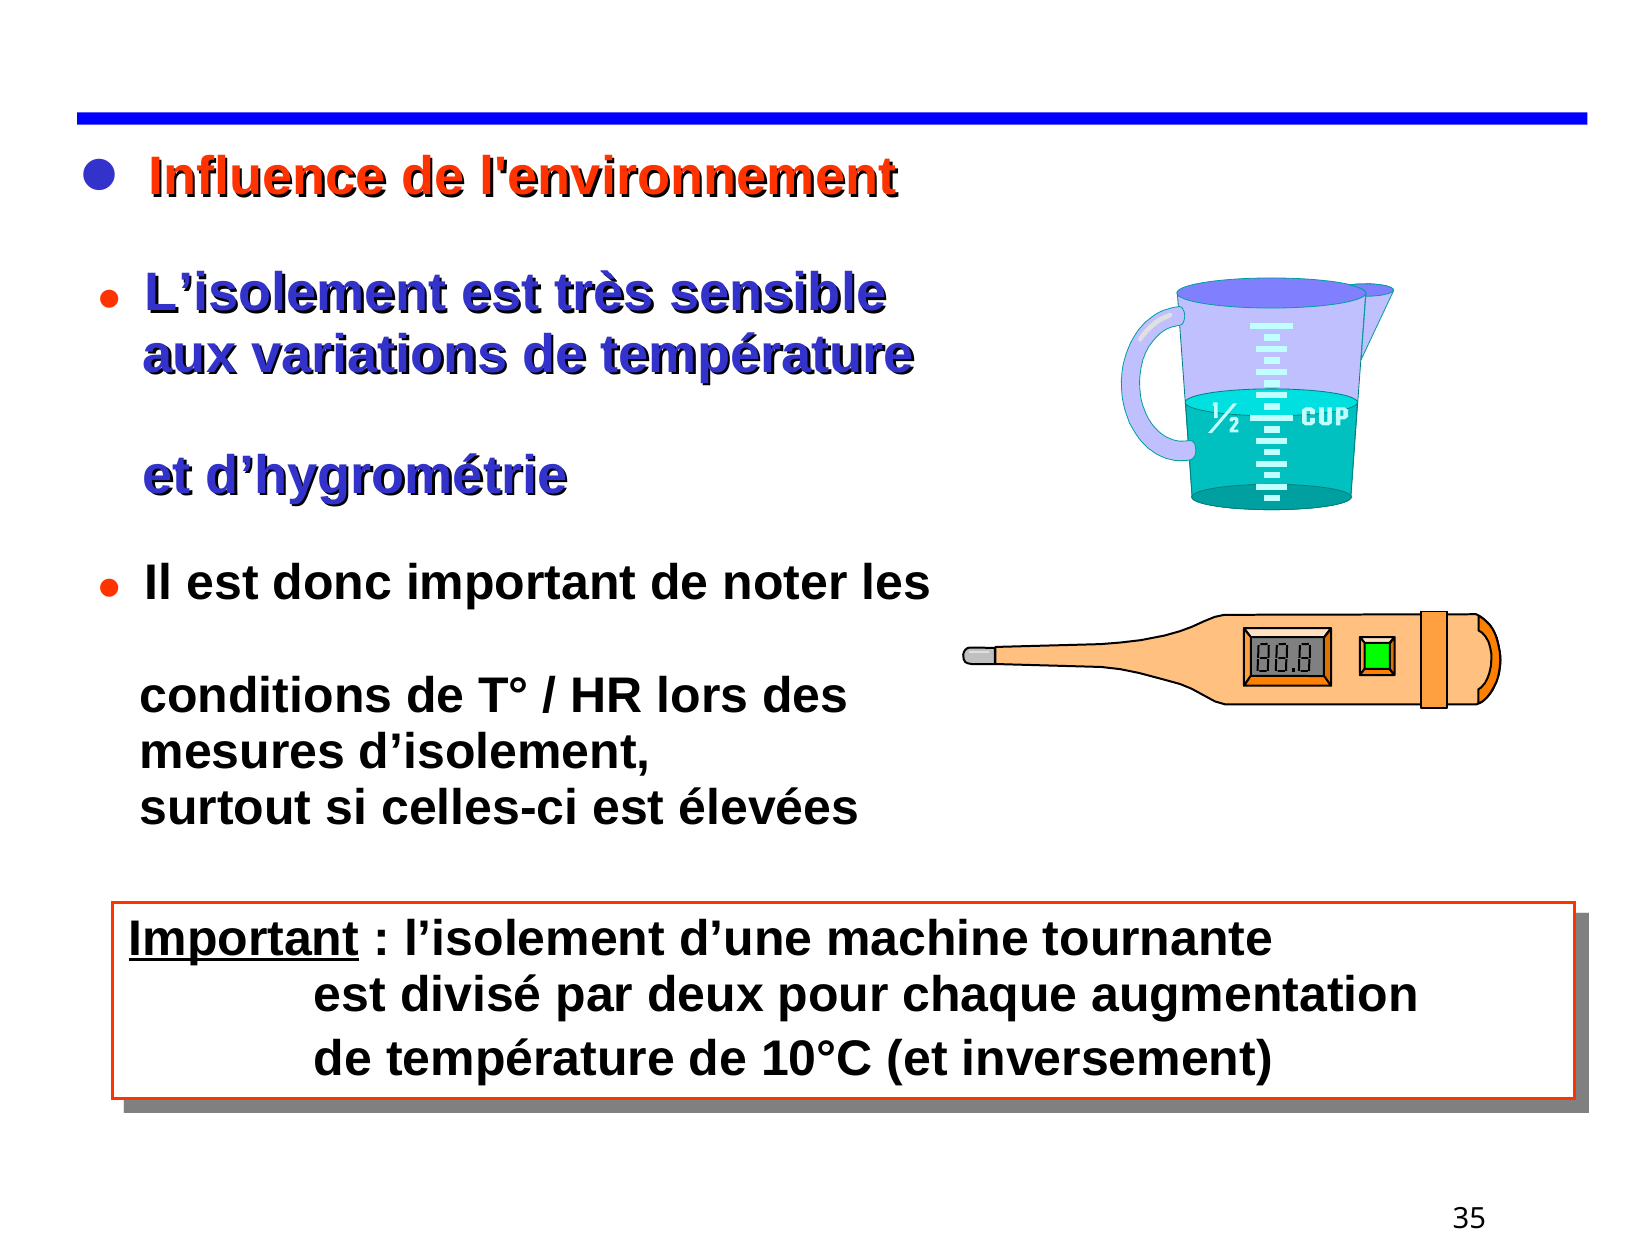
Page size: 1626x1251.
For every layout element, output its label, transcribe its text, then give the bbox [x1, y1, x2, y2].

chart [1120, 277, 1396, 512]
text_box Important : l’isolement d’une machine tournante est divisé par deux pour chaque augmentation de température de 10°C (et inversement)‏ [112, 902, 1575, 1099]
text_box  L’isolement est très sensible aux variations de température et d’hygrométrie  Il est donc important de noter les conditions de T° / HR lors des mesures d’isolement, surtout si celles-ci est élevées [81, 249, 951, 844]
chart [961, 611, 1504, 709]
text_box  Influence de l'environnement [62, 137, 938, 215]
